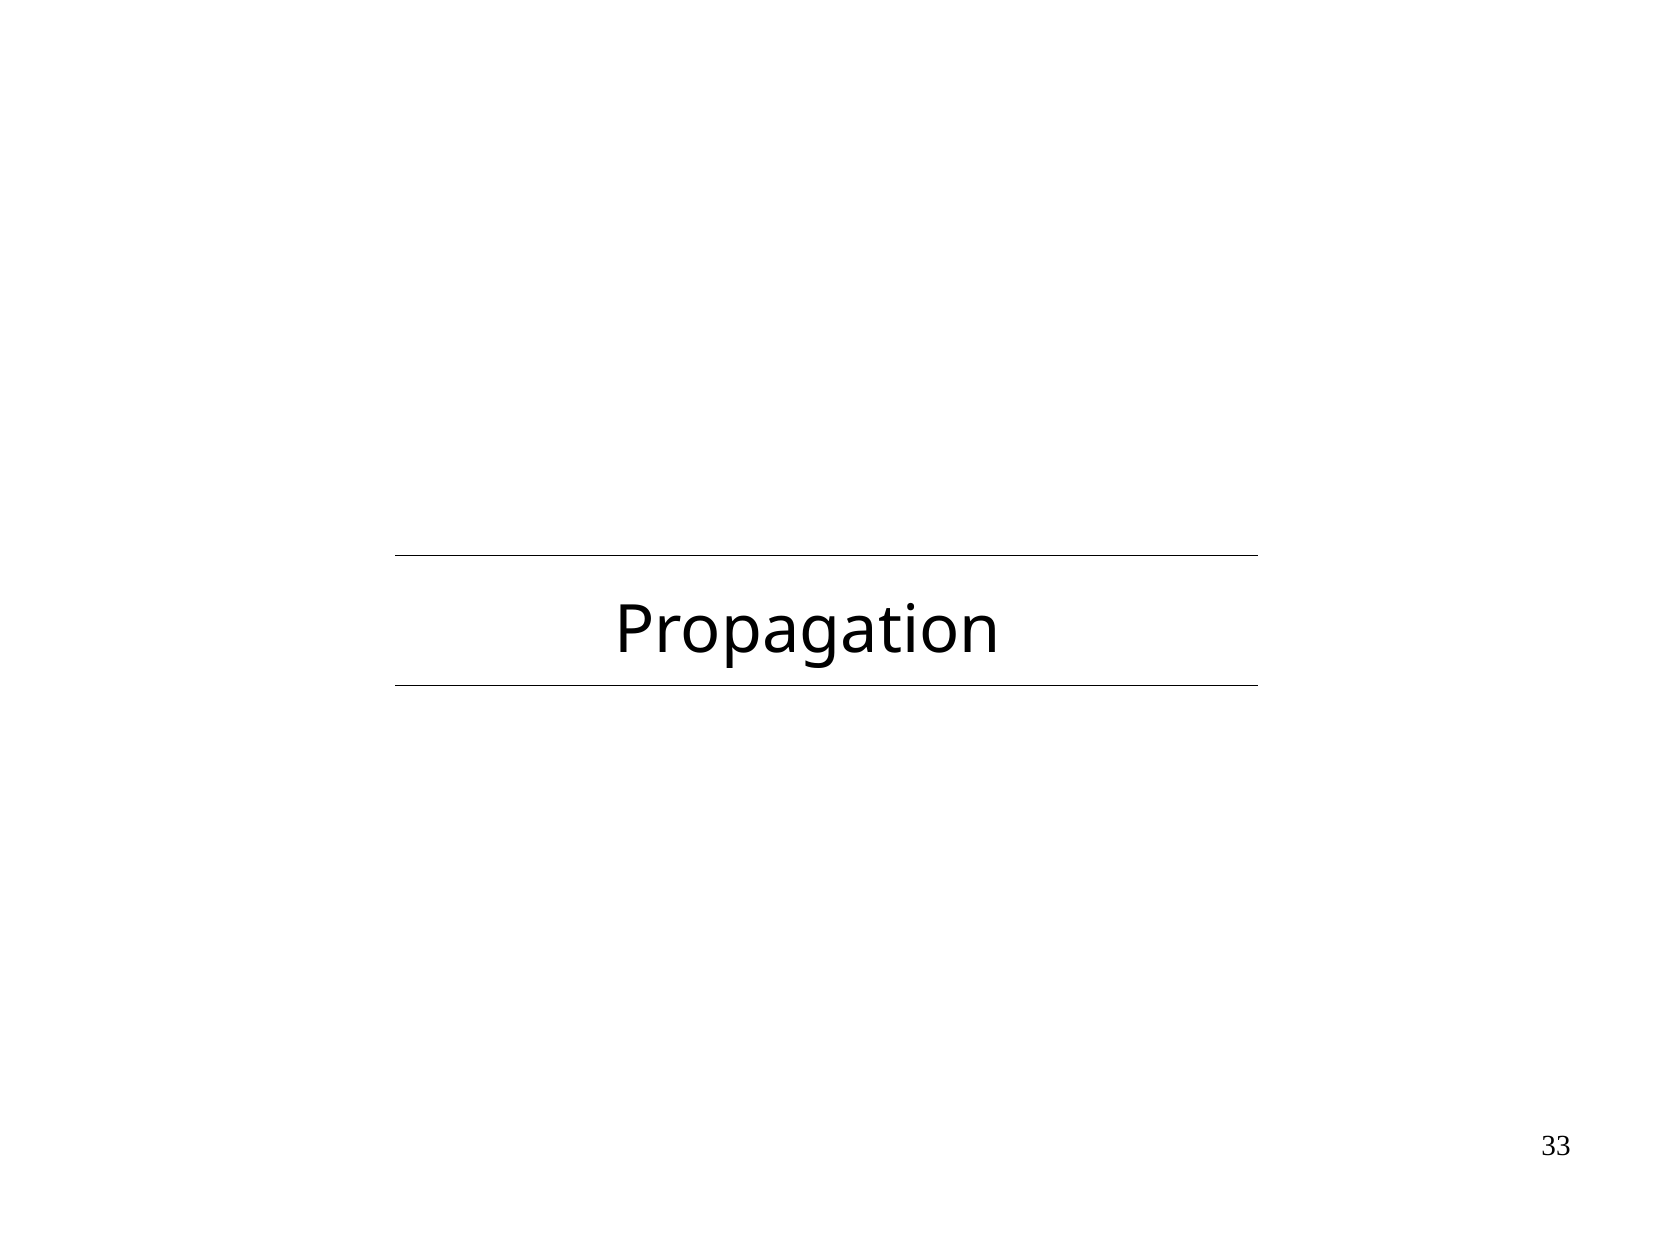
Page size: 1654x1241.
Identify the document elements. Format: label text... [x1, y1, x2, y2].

text_box Propagation [318, 574, 1297, 668]
